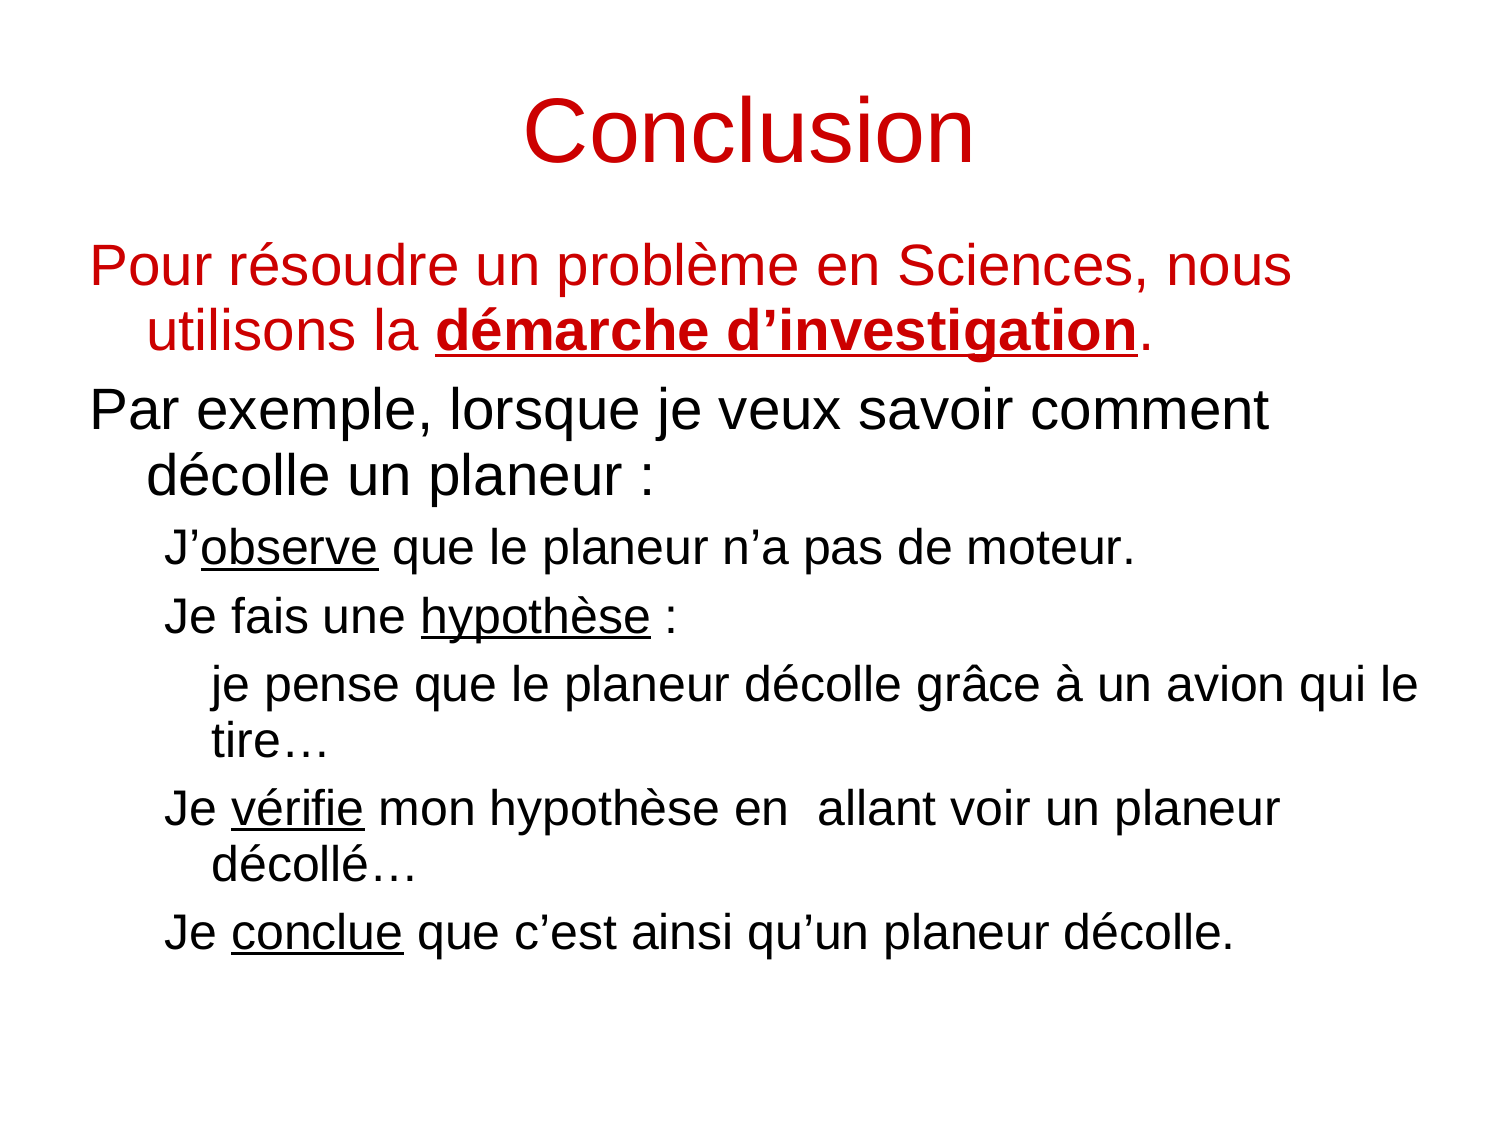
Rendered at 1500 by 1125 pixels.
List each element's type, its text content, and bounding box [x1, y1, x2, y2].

list Pour résoudre un problème en Sciences, nous utilisons la démarche d’investigation. Par exemple, lorsque je veux savoir comment décolle un planeur : J’observe que le planeur n’a pas de moteur. Je fais une hypothèse : je pense que le planeur décolle grâce à un avion qui le tire… Je vérifie mon hypothèse en allant voir un planeur décollé… Je conclue que c’est ainsi qu’un planeur décolle. [75, 224, 1438, 1075]
title Conclusion [112, 37, 1388, 224]
